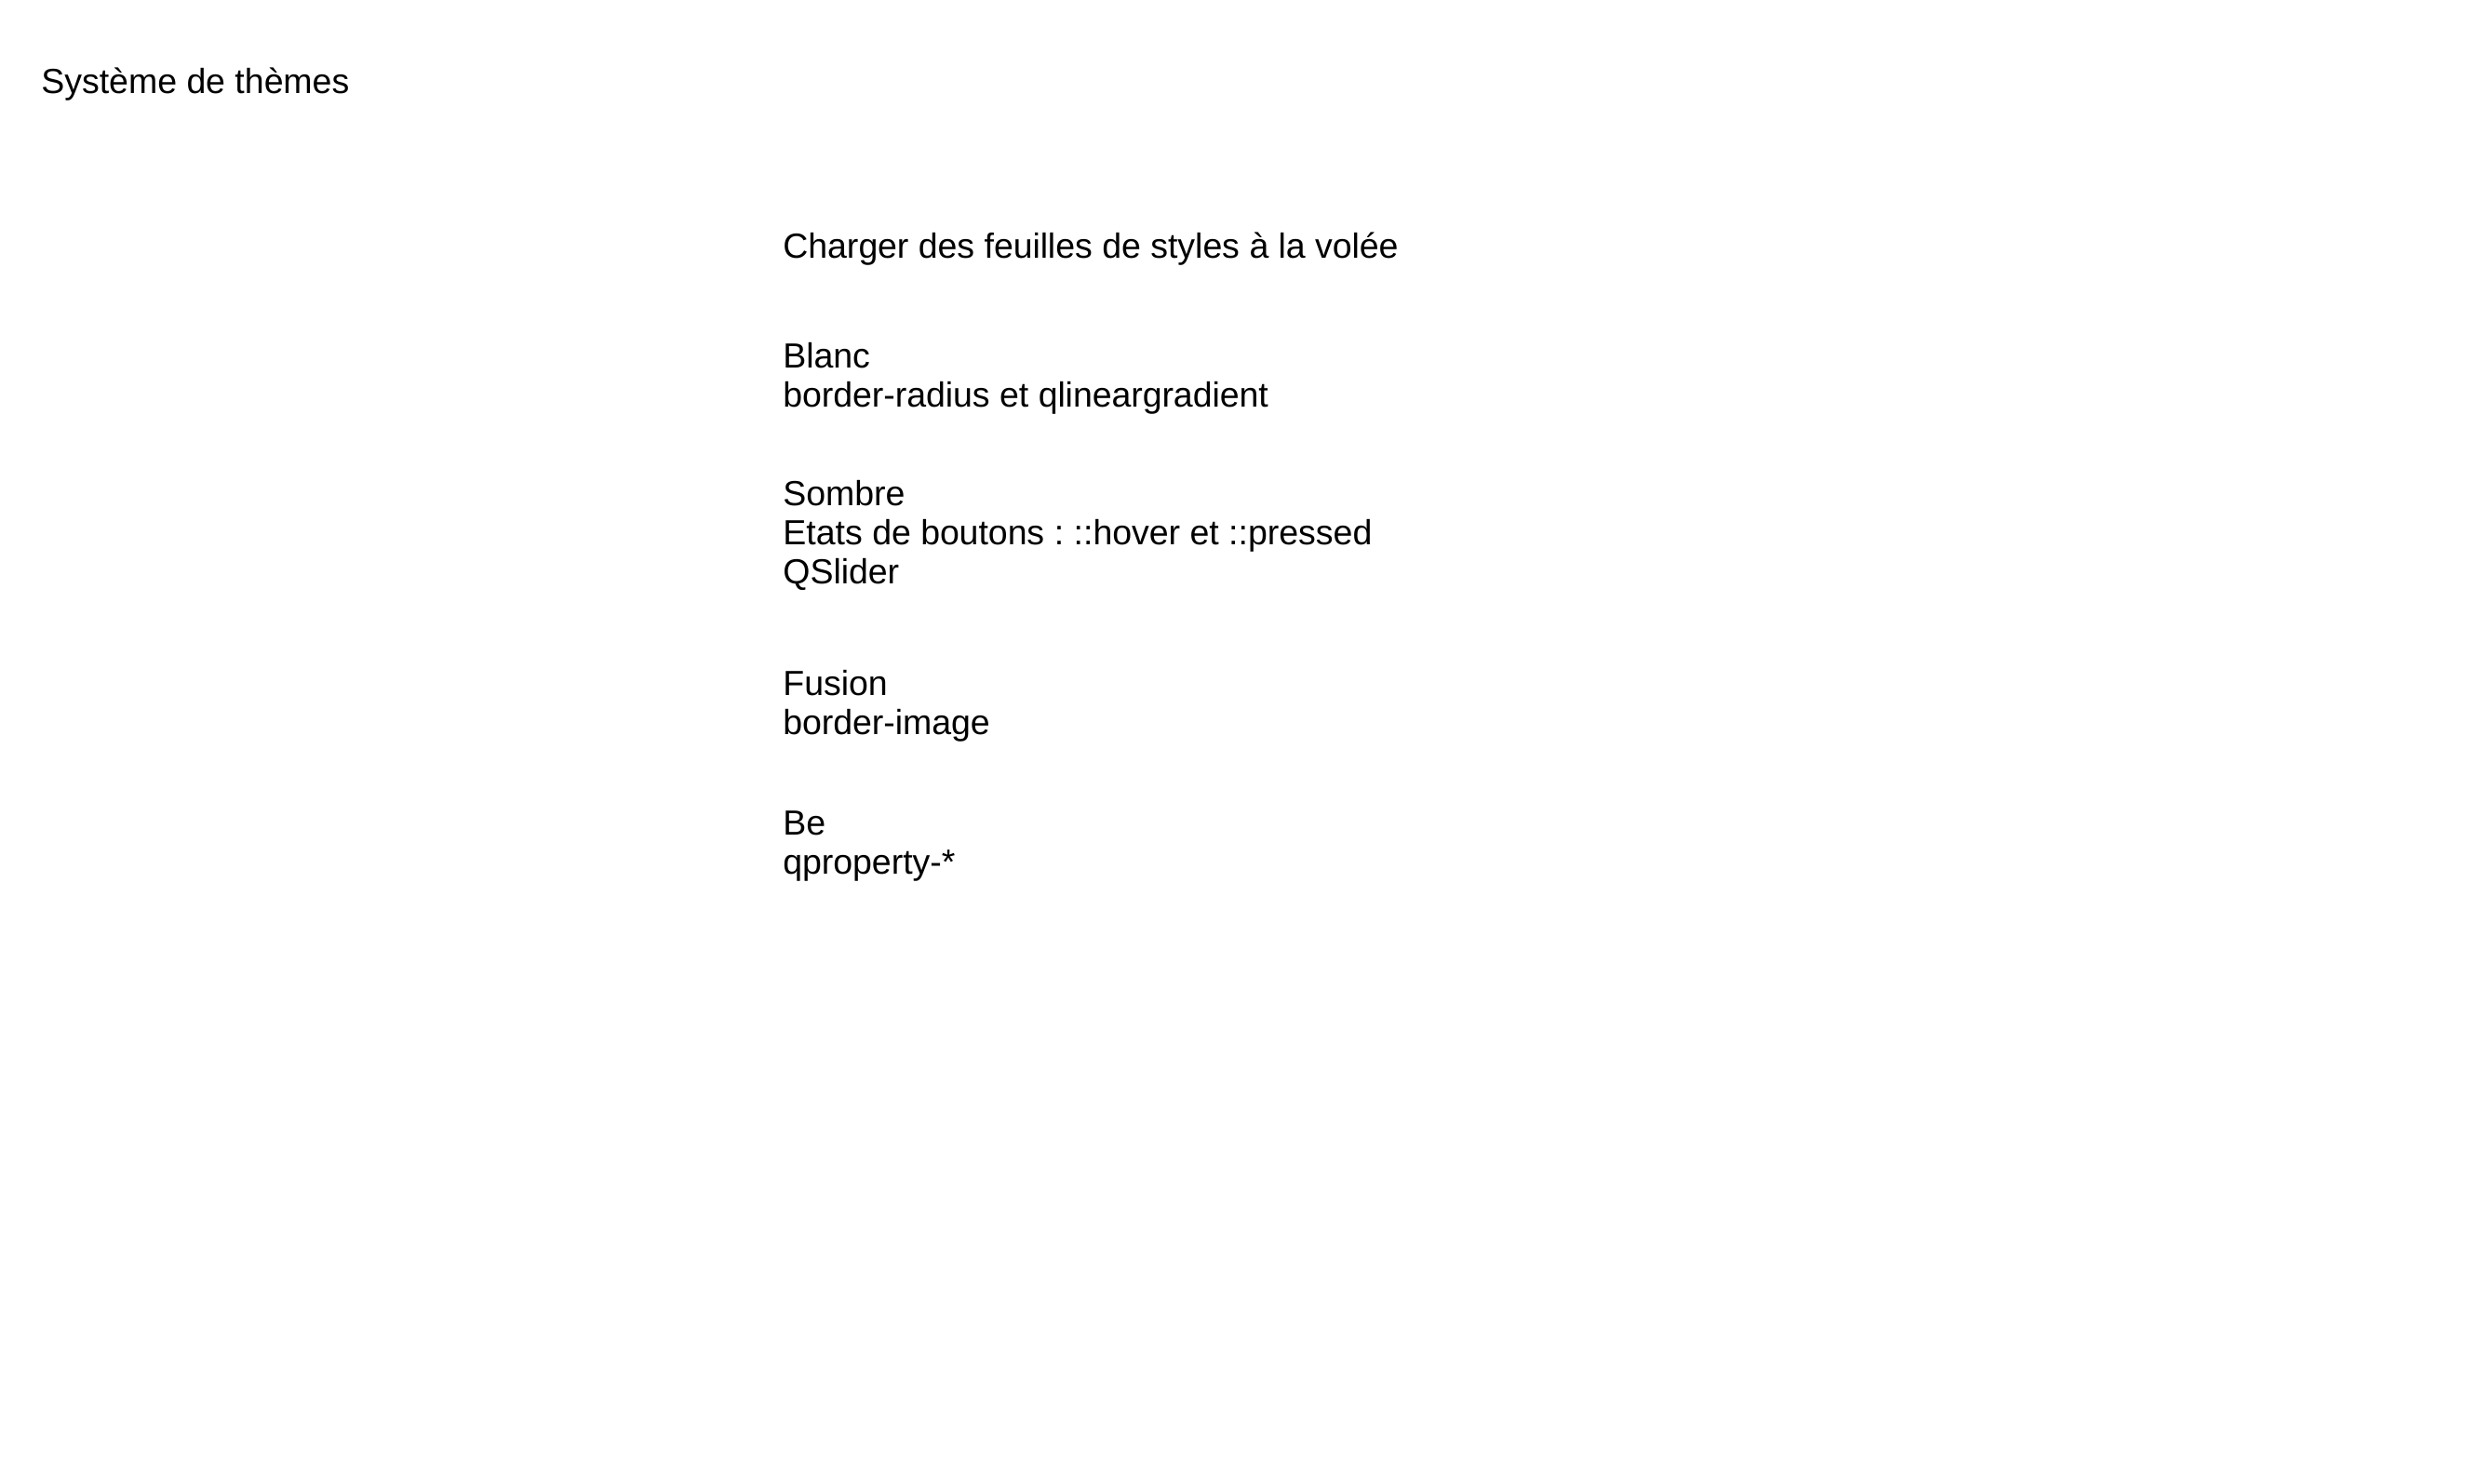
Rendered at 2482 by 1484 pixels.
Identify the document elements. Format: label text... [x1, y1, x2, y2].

text_box Fusion border-image [769, 657, 1869, 770]
text_box Be qproperty-* [769, 796, 1869, 910]
text_box Système de thèmes [27, 55, 2446, 166]
text_box Charger des feuilles de styles à la volée [769, 220, 1869, 329]
text_box Blanc border-radius et qlineargradient [769, 329, 1869, 443]
text_box Sombre Etats de boutons : ::hover et ::pressed QSlider [769, 466, 1869, 622]
